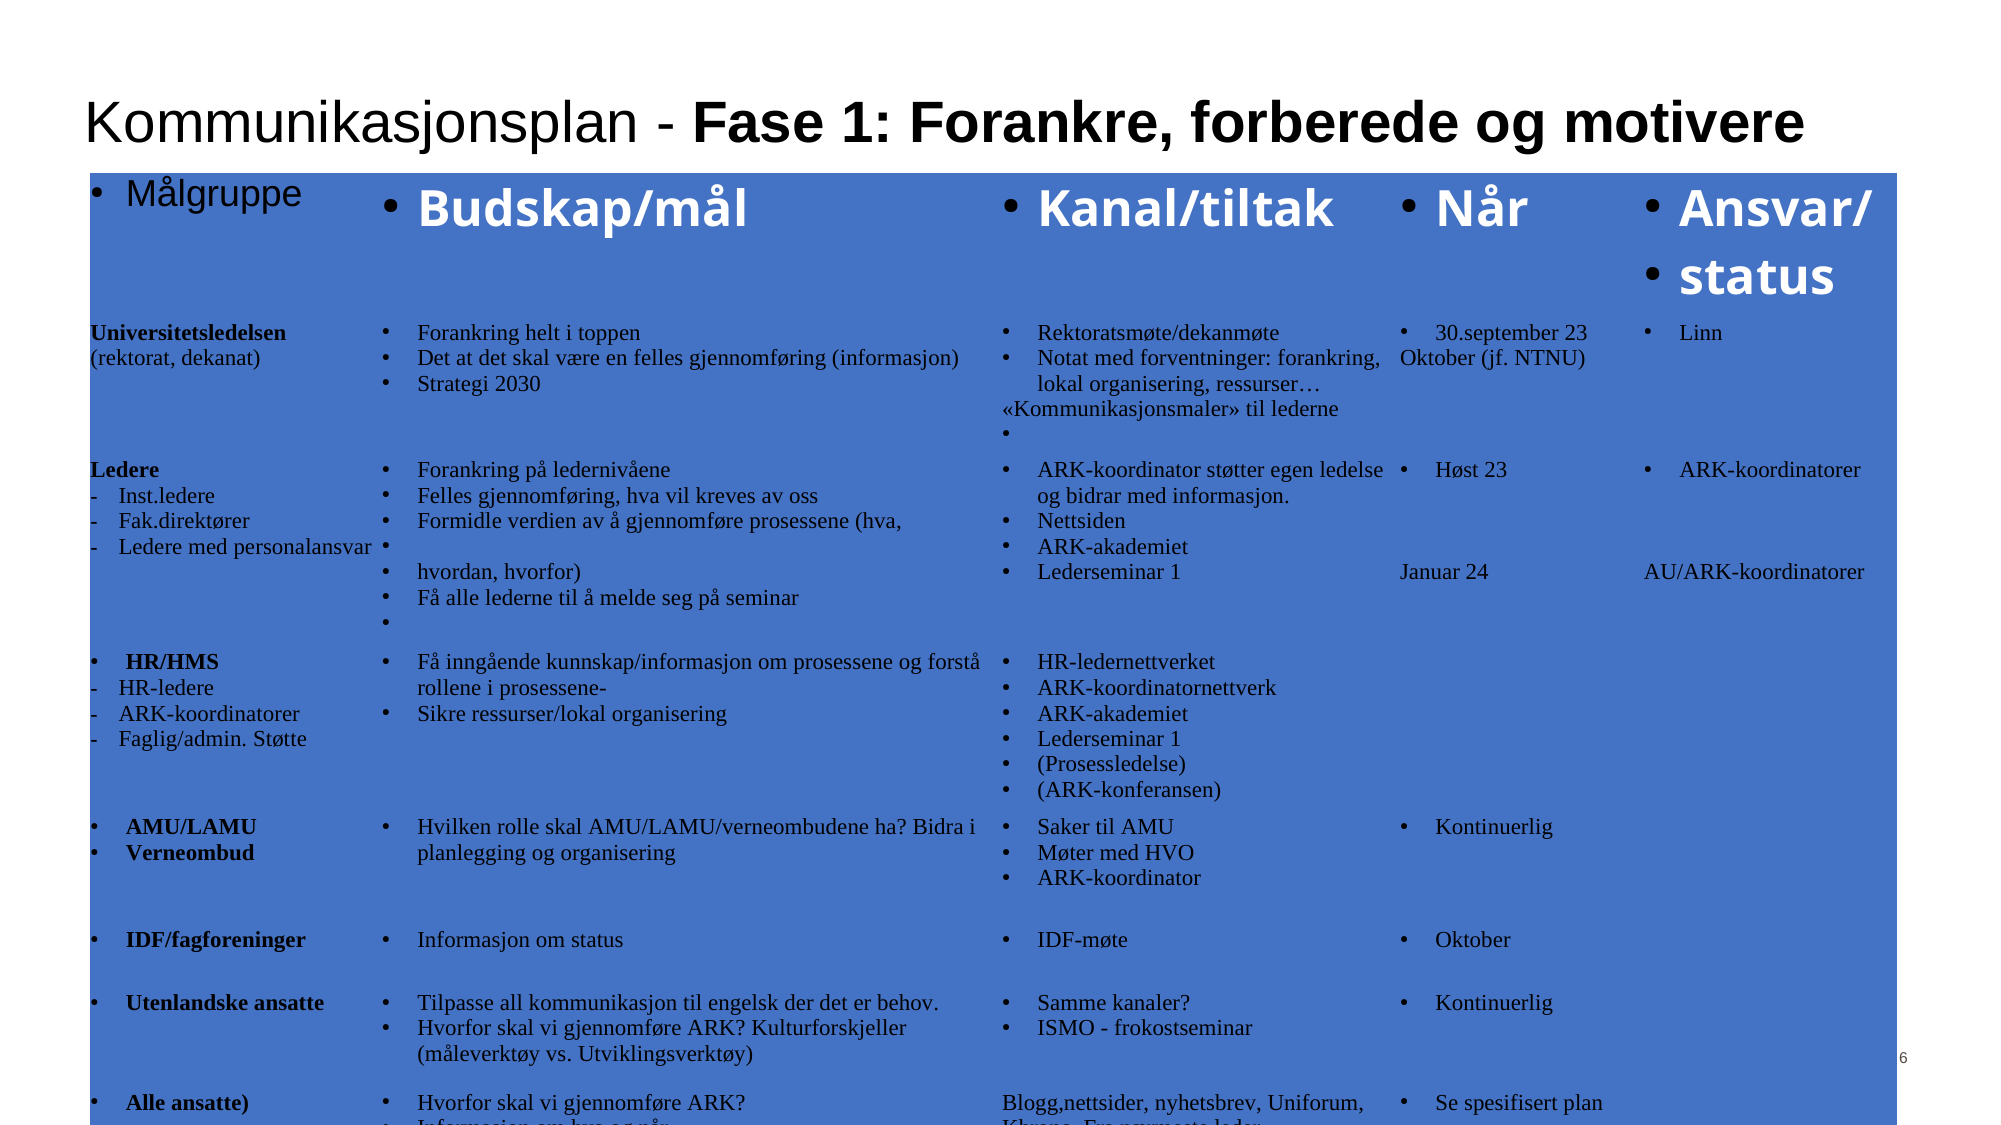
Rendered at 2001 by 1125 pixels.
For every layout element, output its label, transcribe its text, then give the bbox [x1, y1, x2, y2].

table_cell Høst 23 Januar 24 [1400, 457, 1644, 649]
text_box Kommunikasjonsplan - Fase 1: Forankre, forberede og motivere [70, 76, 1921, 163]
table_cell Tilpasse all kommunikasjon til engelsk der det er behov. Hvorfor skal vi gjennomføre ARK? Kulturforskjeller (måleverktøy vs. Utviklingsverktøy) [382, 990, 1002, 1090]
table_cell Alle ansatte) [90, 1090, 382, 1125]
table_cell [1644, 990, 1897, 1090]
table_cell [1644, 814, 1897, 927]
table_cell [1644, 649, 1897, 814]
table_header Budskap/mål [382, 173, 1002, 320]
table_cell Blogg,nettsider, nyhetsbrev, Uniforum, Khrono. Fra nærmeste leder [1002, 1090, 1400, 1125]
table_cell Kontinuerlig [1400, 814, 1644, 927]
table_cell Forankring helt i toppen Det at det skal være en felles gjennomføring (informasjon) Strategi 2030 [382, 320, 1002, 457]
table_cell Hvilken rolle skal AMU/LAMU/verneombudene ha? Bidra i planlegging og organisering [382, 814, 1002, 927]
table_cell Oktober [1400, 927, 1644, 990]
table_cell AMU/LAMU Verneombud [90, 814, 382, 927]
table_header Kanal/tiltak [1002, 173, 1400, 320]
table_cell Se spesifisert plan [1400, 1090, 1644, 1125]
table_cell Rektoratsmøte/dekanmøte Notat med forventninger: forankring, lokal organisering, ressurser… «Kommunikasjonsmaler» til lederne [1002, 320, 1400, 457]
table_cell Utenlandske ansatte [90, 990, 382, 1090]
table_cell HR-ledernettverket ARK-koordinatornettverk ARK-akademiet Lederseminar 1 (Prosessledelse) (ARK-konferansen) [1002, 649, 1400, 814]
table_cell IDF/fagforeninger [90, 927, 382, 990]
table_cell ARK-koordinator støtter egen ledelse og bidrar med informasjon. Nettsiden ARK-akademiet Lederseminar 1 [1002, 457, 1400, 649]
table_header Når [1400, 173, 1644, 320]
table_cell [1644, 927, 1897, 990]
table_cell Ledere Inst.ledere Fak.direktører Ledere med personalansvar [90, 457, 382, 649]
table_cell Linn [1644, 320, 1897, 457]
table_cell Universitetsledelsen (rektorat, dekanat) [90, 320, 382, 457]
table_cell Hvorfor skal vi gjennomføre ARK? Informasjon om hva og når. [382, 1090, 1002, 1125]
table_cell Samme kanaler? ISMO - frokostseminar [1002, 990, 1400, 1090]
table_cell Saker til AMU Møter med HVO ARK-koordinator [1002, 814, 1400, 927]
table_header Målgruppe [90, 173, 382, 320]
table_cell Forankring på ledernivåene Felles gjennomføring, hva vil kreves av oss Formidle verdien av å gjennomføre prosessene (hva, hvordan, hvorfor) Få alle lederne til å melde seg på seminar [382, 457, 1002, 649]
table_cell Informasjon om status [382, 927, 1002, 990]
table_cell Få inngående kunnskap/informasjon om prosessene og forstå rollene i prosessene- Sikre ressurser/lokal organisering [382, 649, 1002, 814]
table_cell [1644, 1090, 1897, 1125]
table_cell Kontinuerlig [1400, 990, 1644, 1090]
table_cell IDF-møte [1002, 927, 1400, 990]
table_cell ARK-koordinatorer AU/ARK-koordinatorer [1644, 457, 1897, 649]
table_cell [1400, 649, 1644, 814]
table_header Ansvar/ status [1644, 173, 1897, 320]
slide_number Side 6 [1897, 1027, 1947, 1088]
table_cell HR/HMS HR-ledere ARK-koordinatorer Faglig/admin. Støtte [90, 649, 382, 814]
table_cell 30.september 23 Oktober (jf. NTNU) [1400, 320, 1644, 457]
